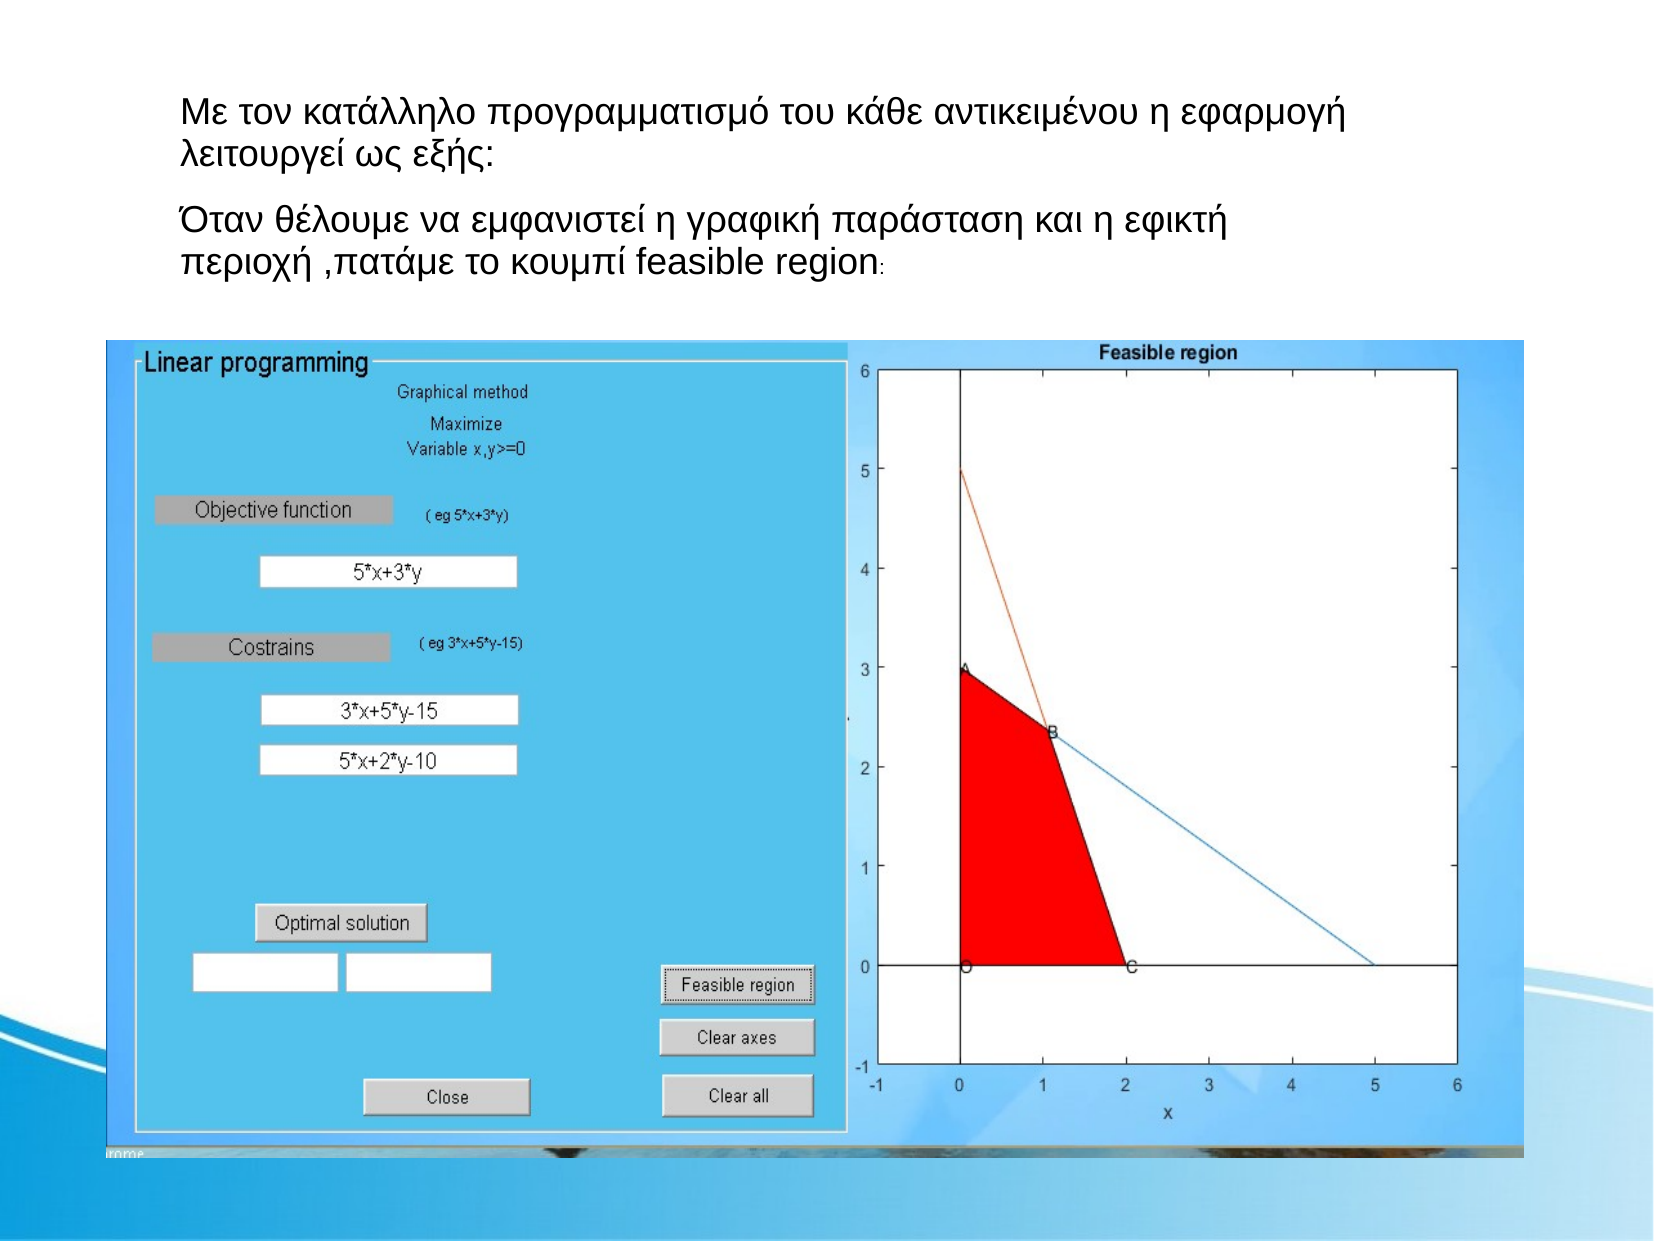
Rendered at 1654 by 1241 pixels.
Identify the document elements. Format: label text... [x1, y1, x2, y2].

picture [0, 340, 1654, 1241]
text_box Με τον κατάλληλο προγραμματισμό του κάθε αντικειμένου η εφαρμογή λειτουργεί ως εξής: Όταν θέλουμε να εμφανιστεί η γραφική παράσταση και η εφικτή περιοχή ,πατάμε το κουμπί feasible region: [165, 82, 1453, 340]
